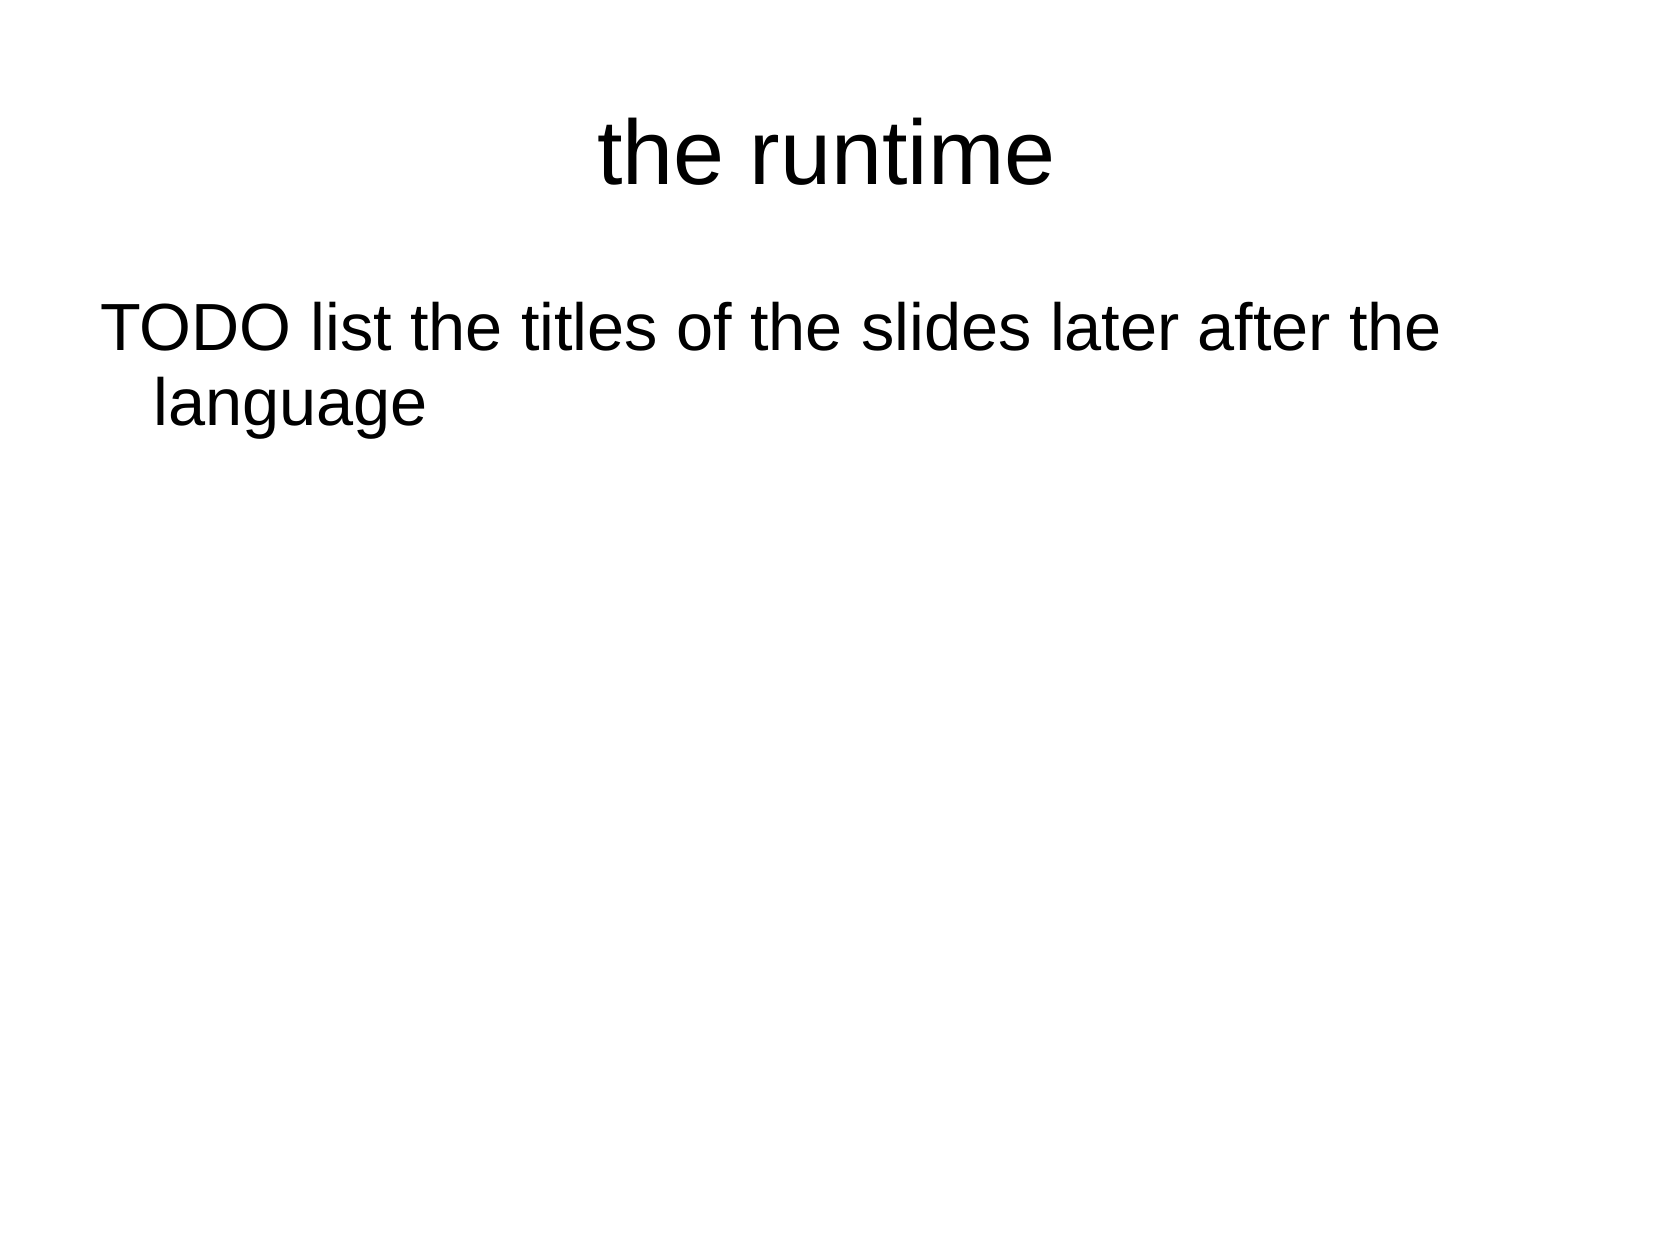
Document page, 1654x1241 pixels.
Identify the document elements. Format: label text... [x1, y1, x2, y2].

title the runtime [82, 56, 1571, 250]
list TODO list the titles of the slides later after the language [82, 290, 1571, 1094]
